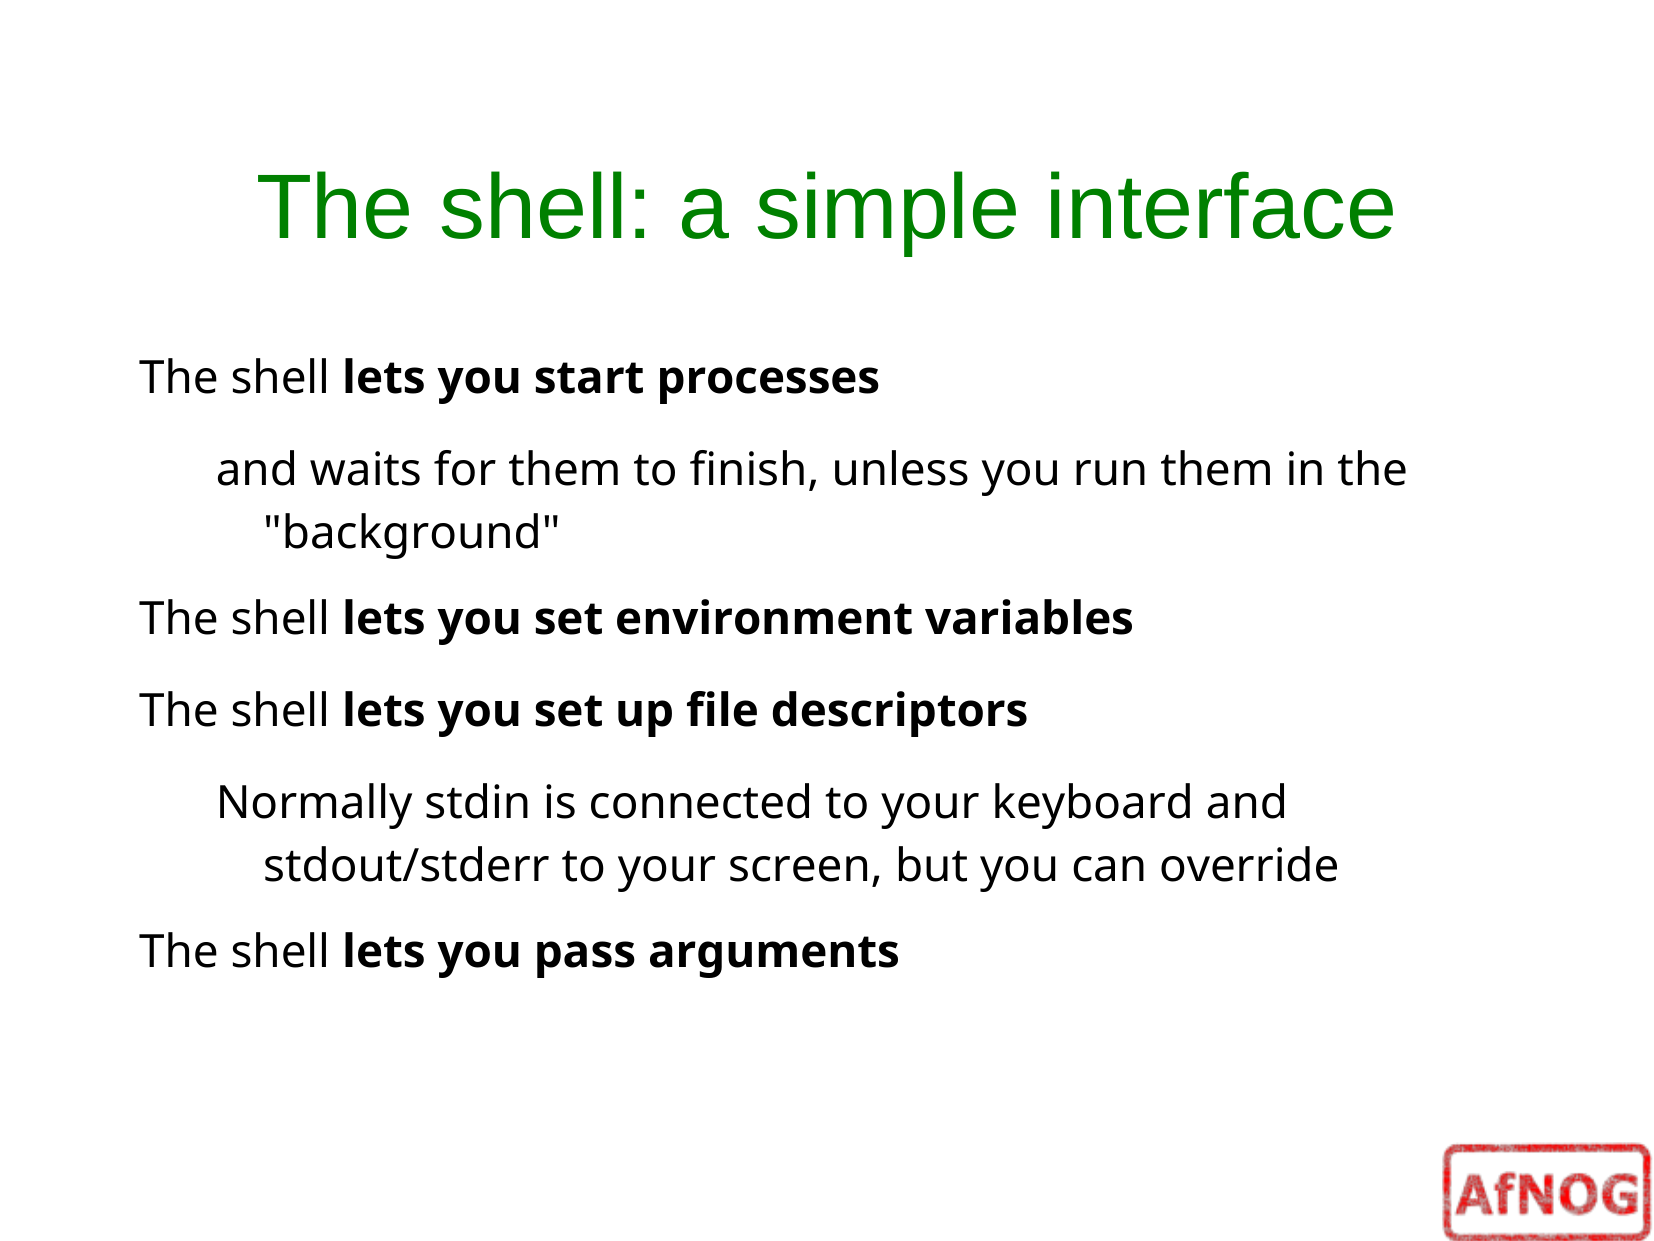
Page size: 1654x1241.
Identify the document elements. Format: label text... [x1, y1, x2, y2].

picture [1441, 1141, 1654, 1241]
list The shell lets you start processes and waits for them to finish, unless you run them in the "background" The shell lets you set environment variables The shell lets you set up file descriptors Normally stdin is connected to your keyboard and stdout/stderr to your screen, but you can override The shell lets you pass arguments [121, 344, 1534, 1127]
title The shell: a simple interface [121, 102, 1534, 310]
